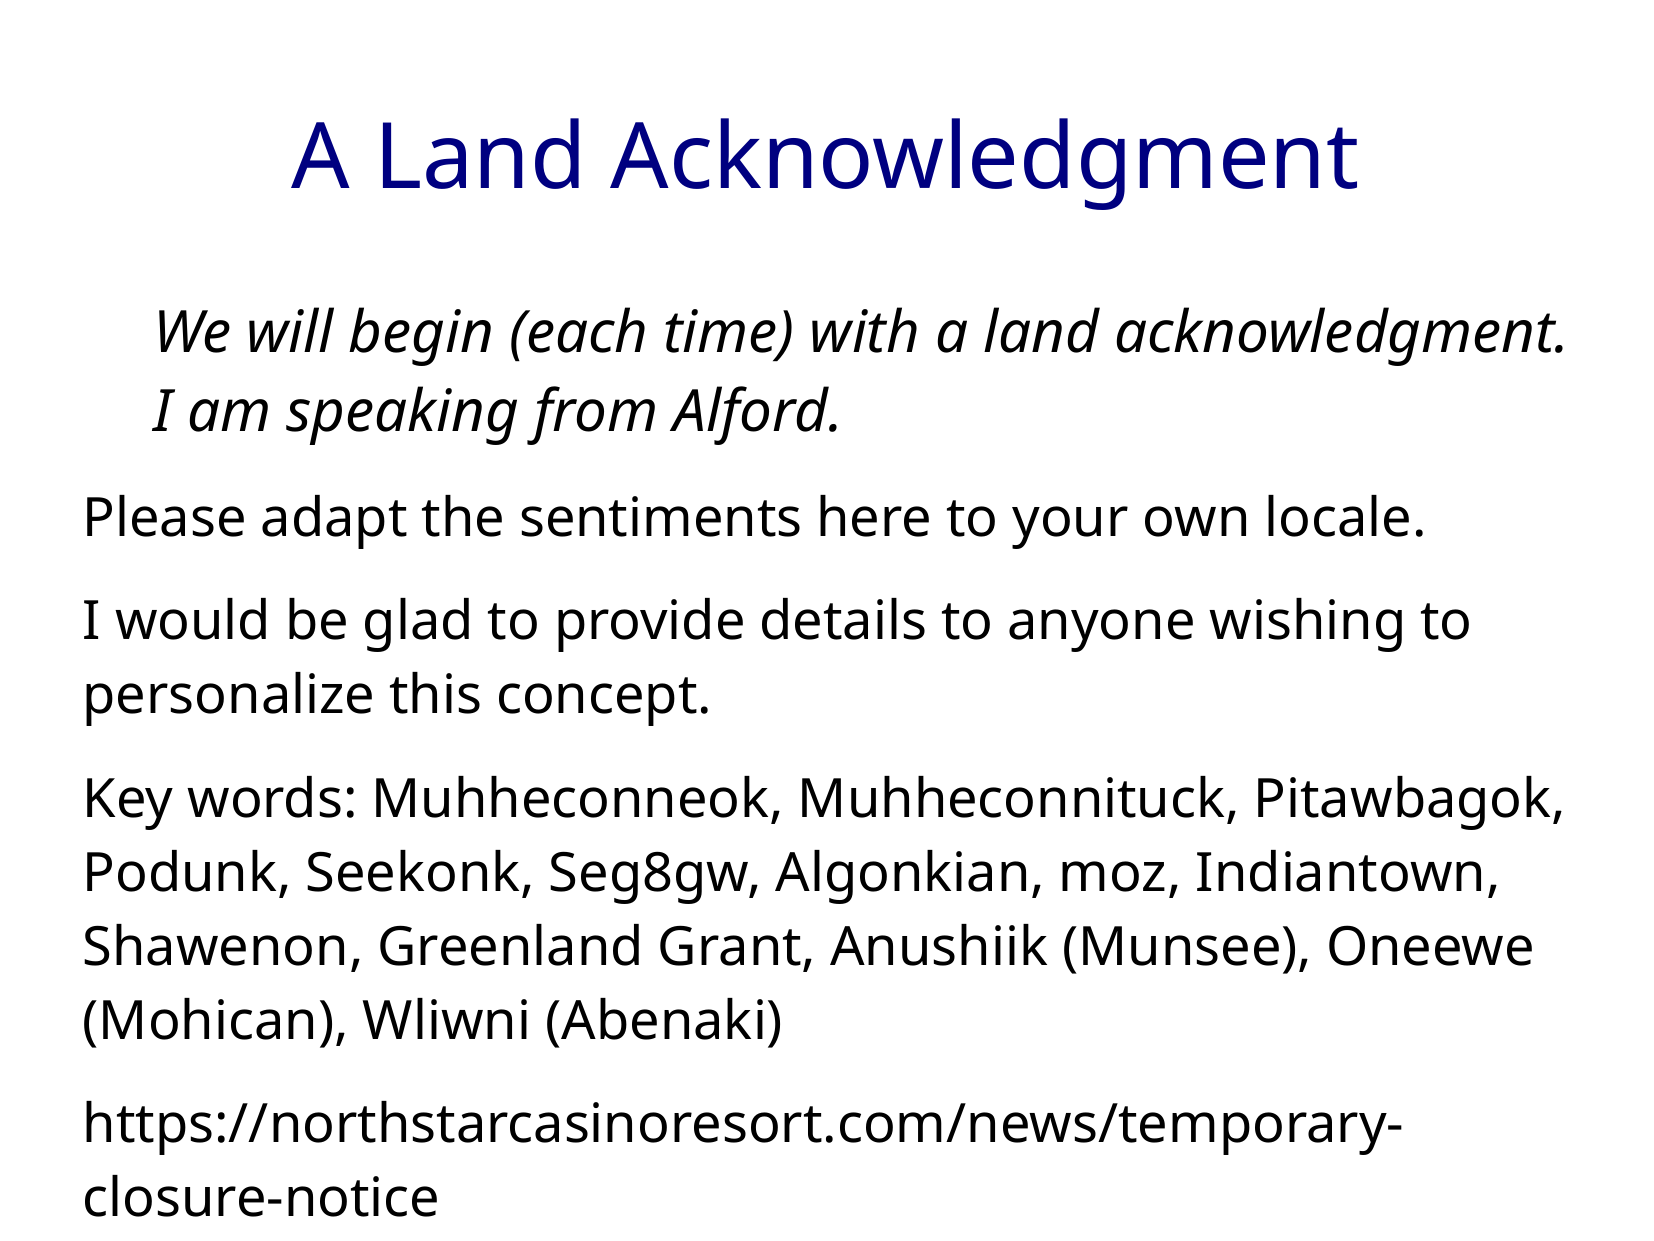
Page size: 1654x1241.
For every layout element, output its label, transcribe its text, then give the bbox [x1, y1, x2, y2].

title A Land Acknowledgment [82, 49, 1571, 257]
list We will begin (each time) with a land acknowledgment. I am speaking from Alford. Please adapt the sentiments here to your own locale. I would be glad to provide details to anyone wishing to personalize this concept. Key words: Muhheconneok, Muhheconnituck, Pitawbagok, Podunk, Seekonk, Seg8gw, Algonkian, moz, Indiantown, Shawenon, Greenland Grant, Anushiik (Munsee), Oneewe (Mohican), Wliwni (Abenaki) https://northstarcasinoresort.com/news/temporary-closure-notice [82, 290, 1571, 1241]
